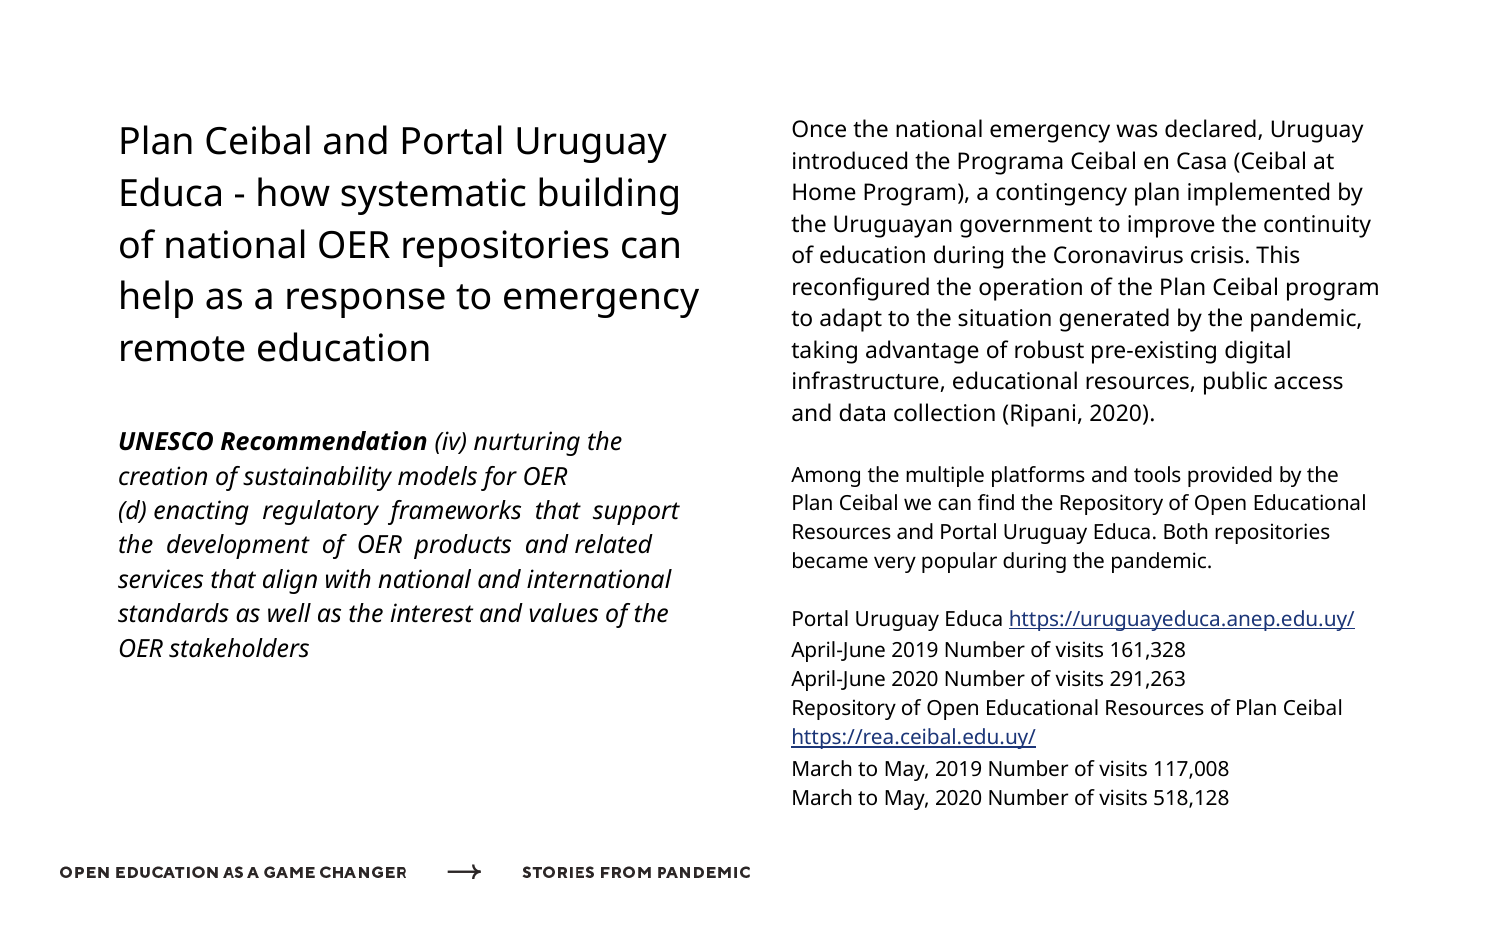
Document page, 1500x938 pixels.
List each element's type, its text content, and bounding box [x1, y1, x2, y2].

list Once the national emergency was declared, Uruguay introduced the Programa Ceibal en Casa (Ceibal at Home Program), a contingency plan implemented by the Uruguayan government to improve the continuity of education during the Coronavirus crisis. This reconfigured the operation of the Plan Ceibal program to adapt to the situation generated by the pandemic, taking advantage of robust pre-existing digital infrastructure, educational resources, public access and data collection (Ripani, 2020). Among the multiple platforms and tools provided by the Plan Ceibal we can find the Repository of Open Educational Resources and Portal Uruguay Educa. Both repositories became very popular during the pandemic. Portal Uruguay Educa https://uruguayeduca.anep.edu.uy/ April-June 2019 Number of visits 161,328 April-June 2020 Number of visits 291,263 Repository of Open Educational Resources of Plan Ceibal https://rea.ceibal.edu.uy/ March to May, 2019 Number of visits 117,008 March to May, 2020 Number of visits 518,128 [791, 110, 1382, 770]
list Plan Ceibal and Portal Uruguay Educa - how systematic building of national OER repositories can help as a response to emergency remote education UNESCO Recommendation (iv) nurturing the creation of sustainability models for OER (d) enacting regulatory frameworks that support the development of OER products and related services that align with national and international standards as well as the interest and values of the OER stakeholders [118, 110, 709, 770]
picture [59, 799, 750, 879]
